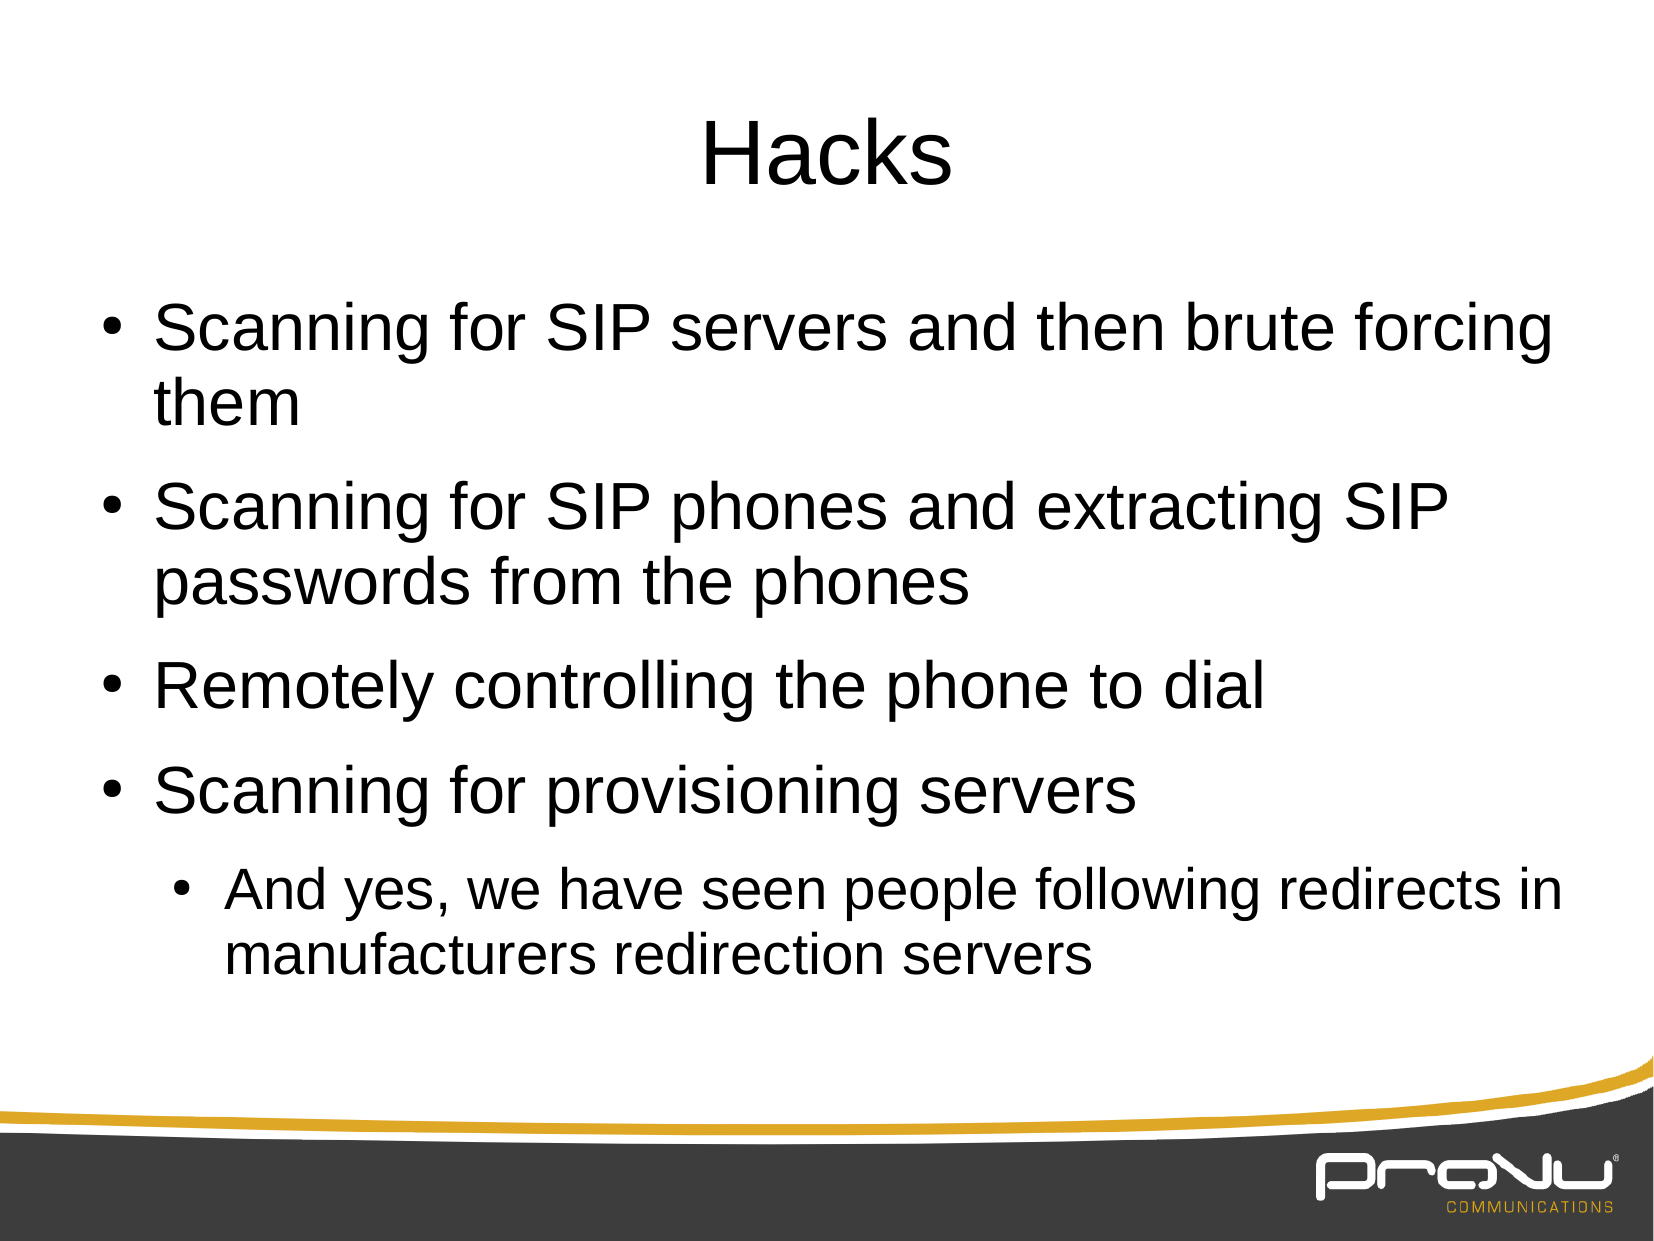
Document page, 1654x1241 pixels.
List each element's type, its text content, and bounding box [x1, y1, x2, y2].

list Scanning for SIP servers and then brute forcing them Scanning for SIP phones and extracting SIP passwords from the phones Remotely controlling the phone to dial Scanning for provisioning servers And yes, we have seen people following redirects in manufacturers redirection servers [82, 290, 1571, 1109]
title Hacks [82, 49, 1571, 257]
picture [0, 1039, 1654, 1241]
